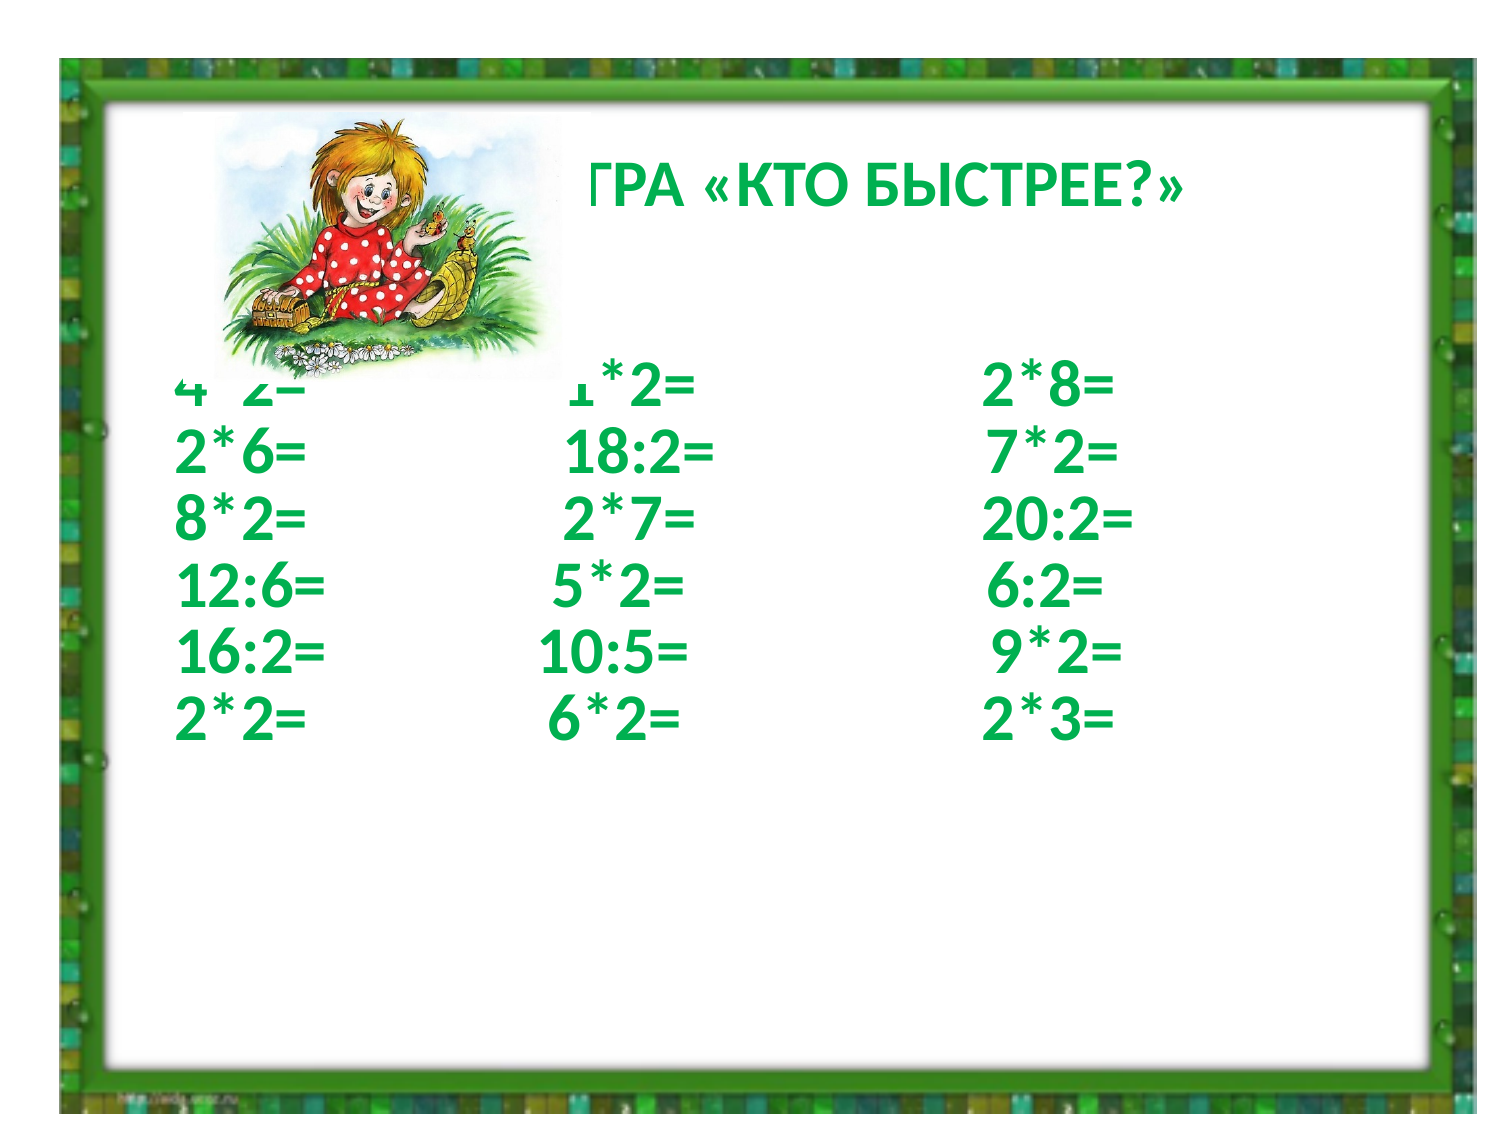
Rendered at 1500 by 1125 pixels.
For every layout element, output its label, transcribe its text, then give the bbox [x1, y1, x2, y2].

picture [59, 59, 1477, 1114]
text_box ИГРА «КТО БЫСТРЕЕ?» 4*2= 1*2= 2*8= 2*6= 18:2= 7*2= 8*2= 2*7= 20:2= 12:6= 5*2= 6:2= 16:2= 10:5= 9*2= 2*2= 6*2= 2*3= [159, 149, 1376, 1125]
